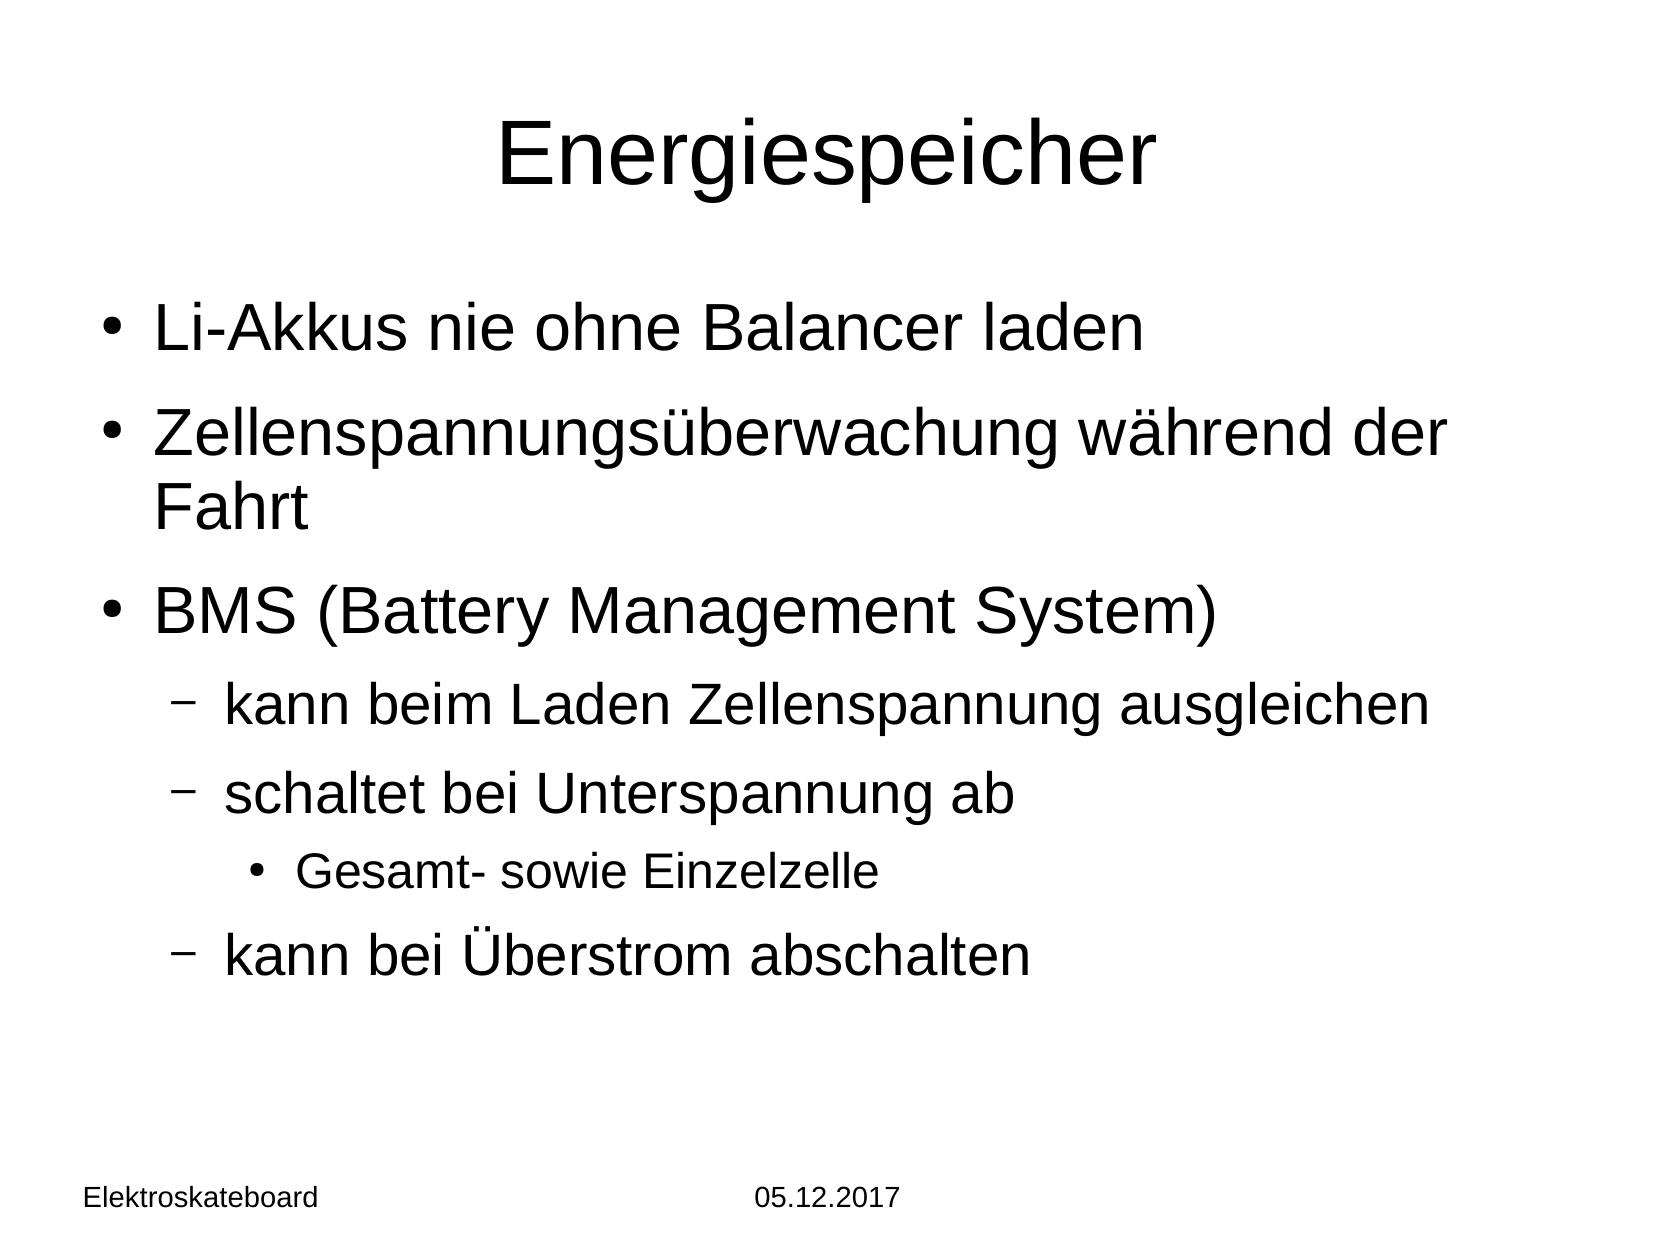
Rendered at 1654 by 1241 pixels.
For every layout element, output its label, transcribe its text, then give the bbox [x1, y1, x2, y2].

title Energiespeicher [82, 49, 1571, 257]
list Li-Akkus nie ohne Balancer laden Zellenspannungsüberwachung während der Fahrt BMS (Battery Management System) kann beim Laden Zellenspannung ausgleichen schaltet bei Unterspannung ab Gesamt- sowie Einzelzelle kann bei Überstrom abschalten [82, 290, 1571, 1010]
